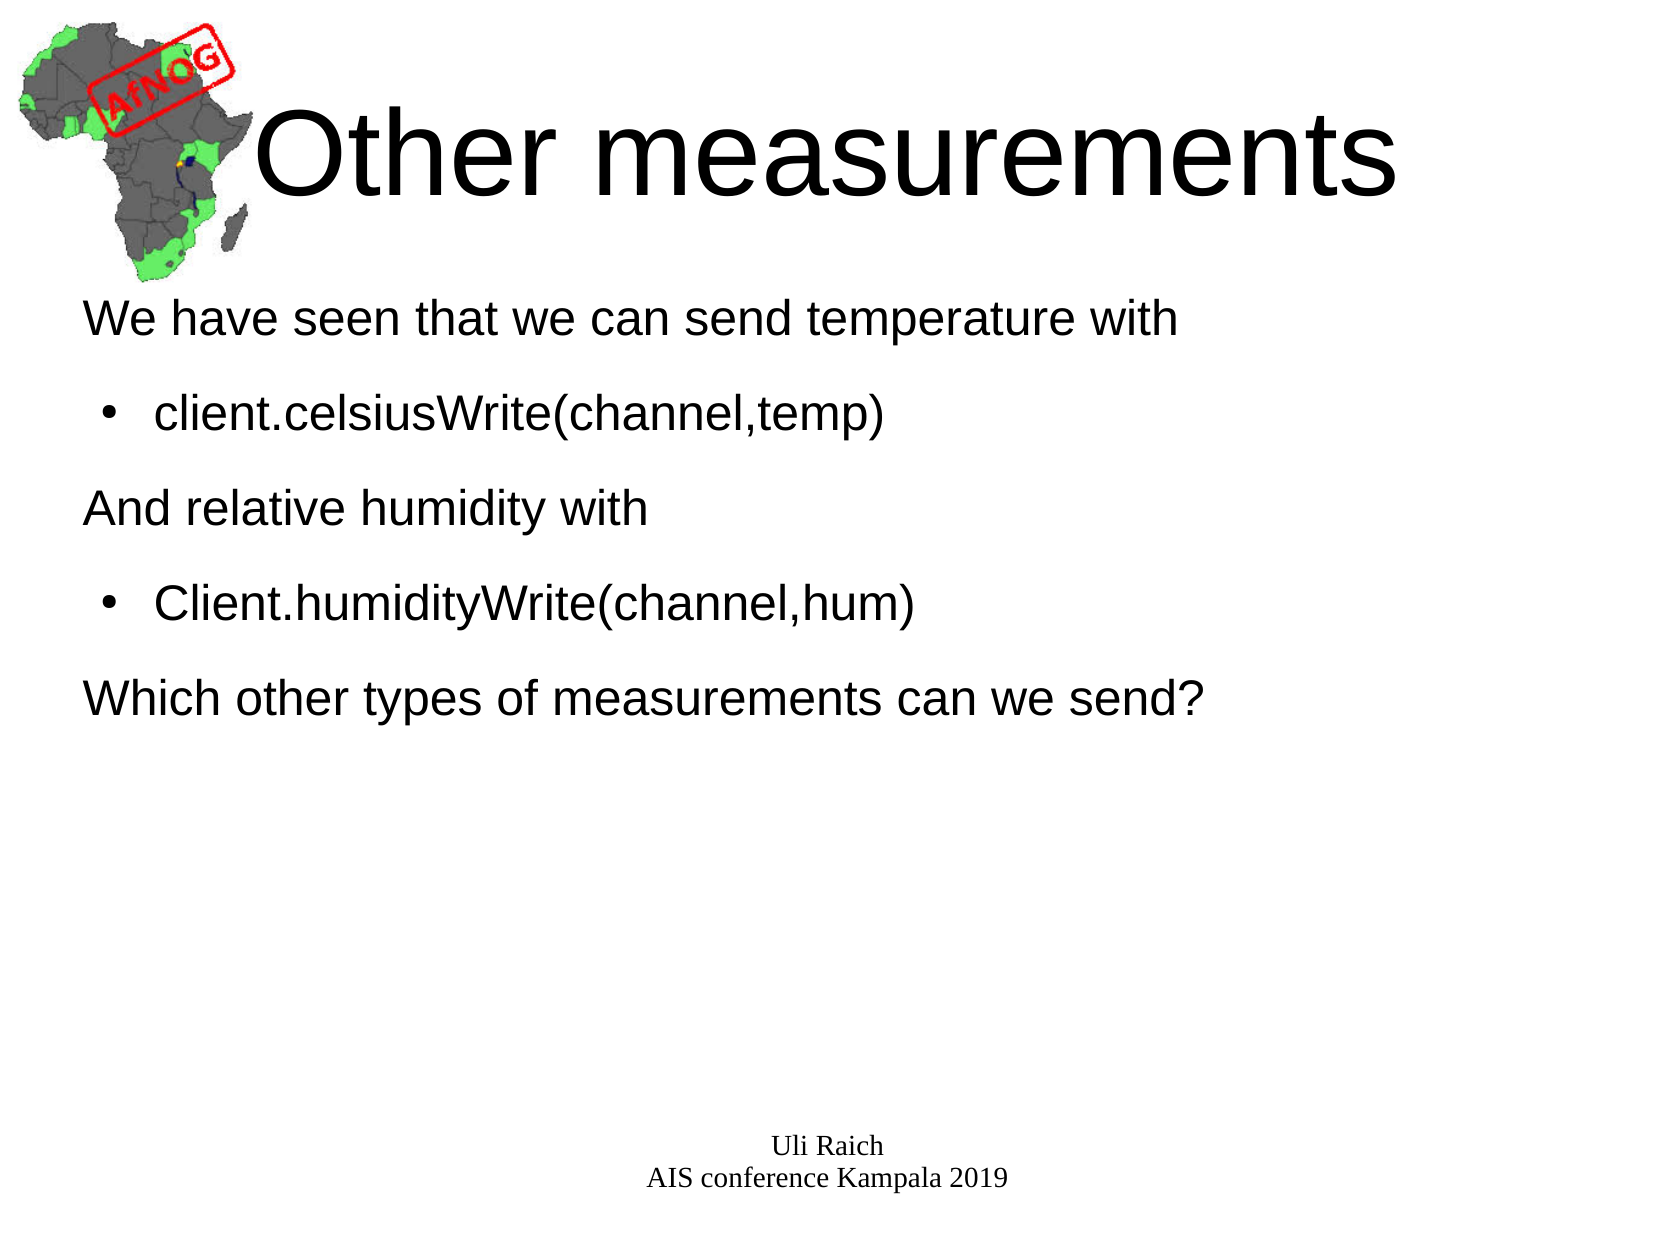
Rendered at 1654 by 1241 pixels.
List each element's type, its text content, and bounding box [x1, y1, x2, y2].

title Other measurements [82, 49, 1571, 257]
list We have seen that we can send temperature with client.celsiusWrite(channel,temp) And relative humidity with Client.humidityWrite(channel,hum) Which other types of measurements can we send? [82, 290, 1571, 1010]
picture [9, 0, 259, 291]
